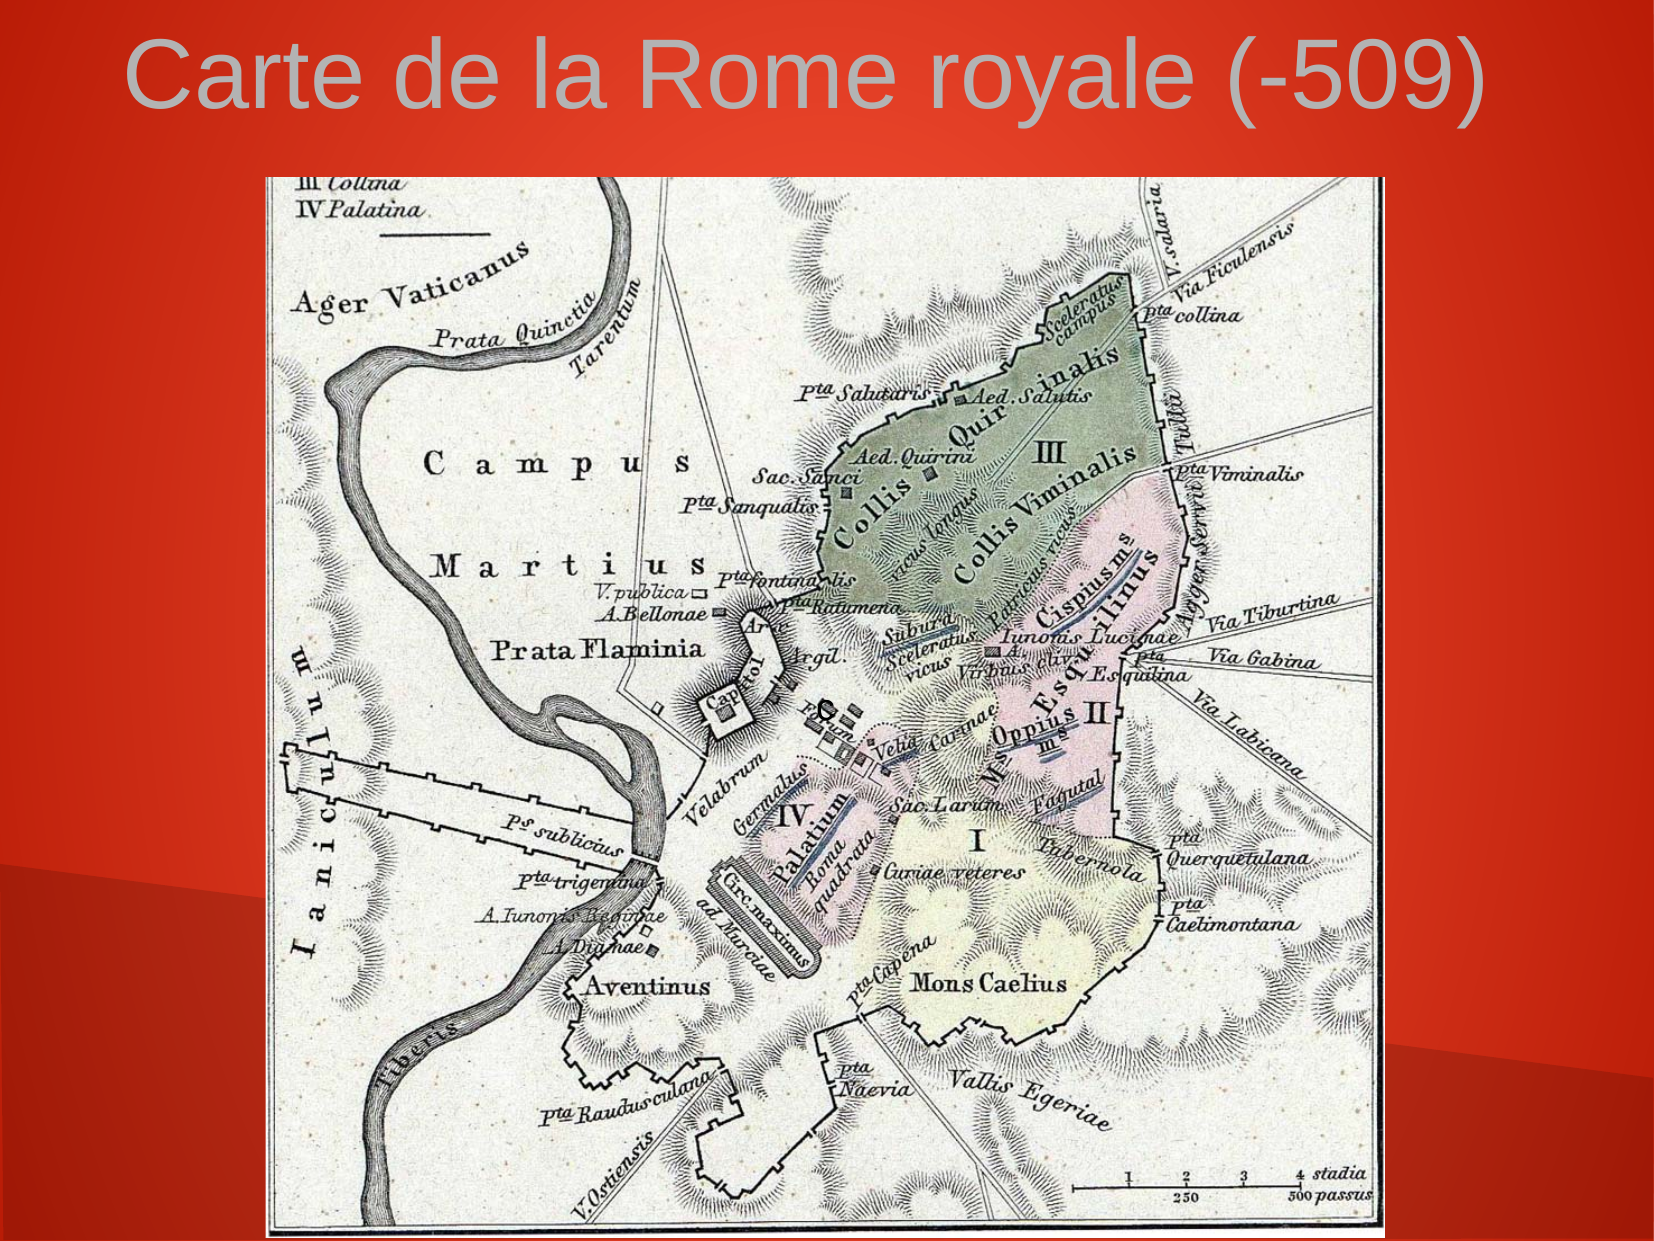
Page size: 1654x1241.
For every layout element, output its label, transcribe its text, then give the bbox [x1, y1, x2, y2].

title Carte de la Rome royale (-509) [76, 0, 1565, 178]
picture [265, 177, 1385, 1238]
